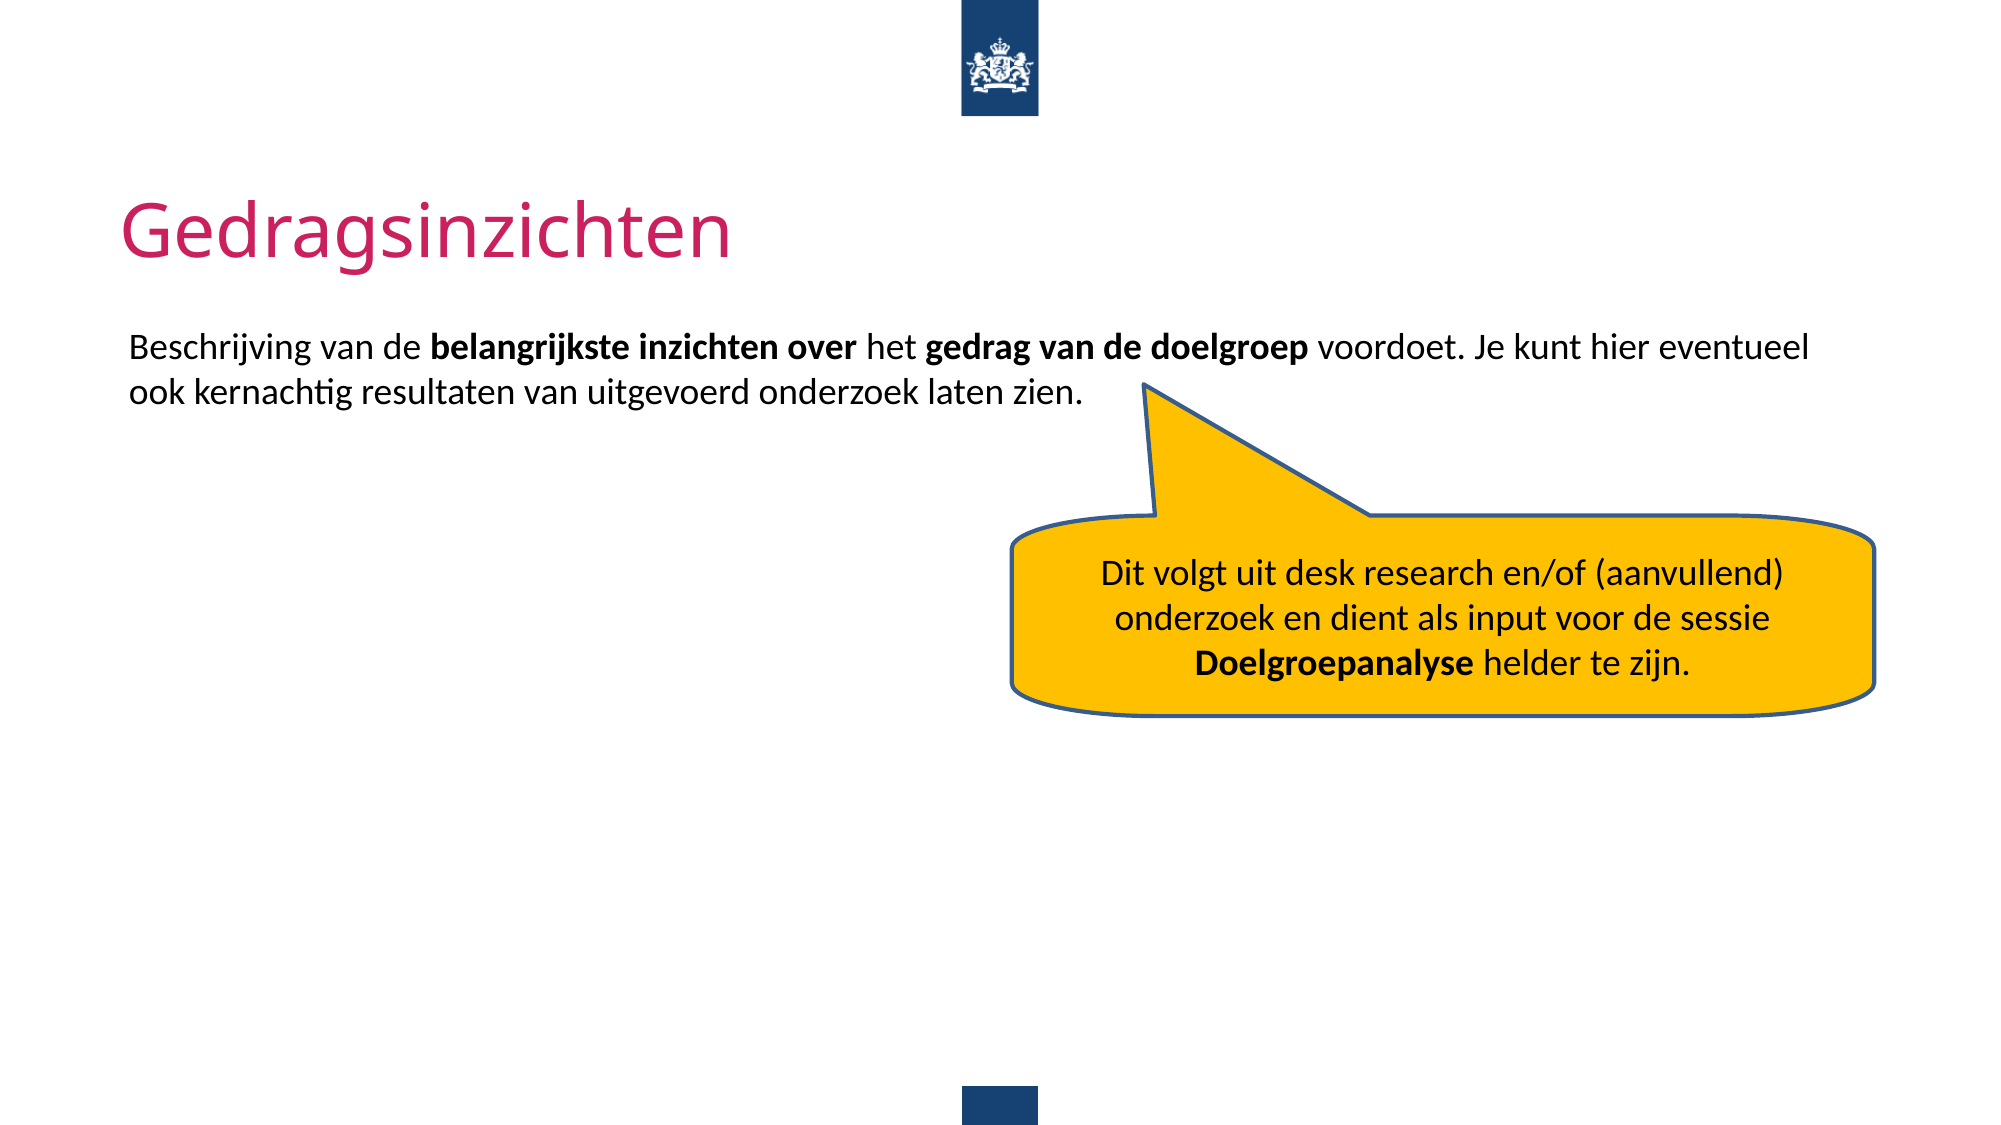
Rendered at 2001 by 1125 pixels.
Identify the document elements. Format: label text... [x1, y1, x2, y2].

text_box Gedragsinzichten [104, 125, 1897, 281]
text_box Dit volgt uit desk research en/of (aanvullend) onderzoek en dient als input voor de sessie Doelgroepanalyse helder te zijn. [1011, 384, 1875, 717]
text_box Beschrijving van de belangrijkste inzichten over het gedrag van de doelgroep voordoet. Je kunt hier eventueel ook kernachtig resultaten van uitgevoerd onderzoek laten zien. [114, 314, 1884, 1023]
